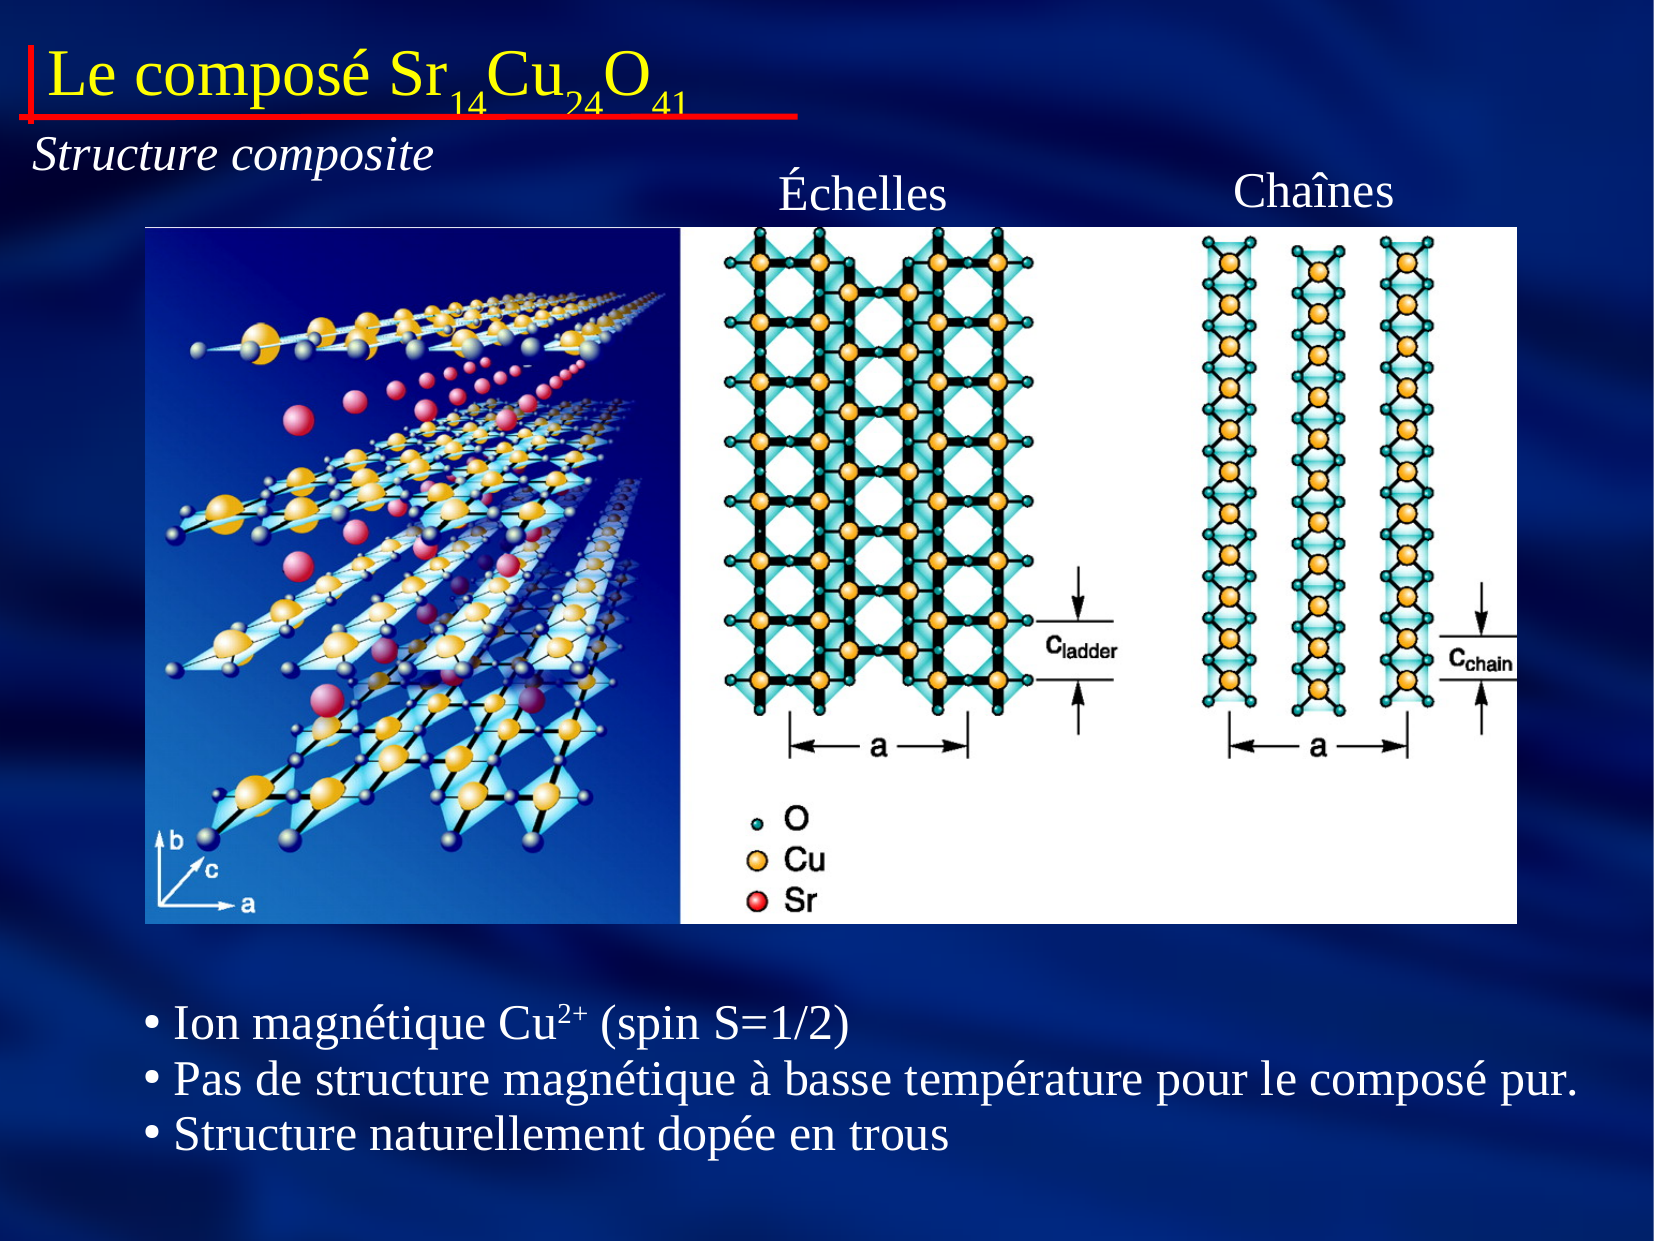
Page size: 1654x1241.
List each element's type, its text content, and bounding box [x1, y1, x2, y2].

picture [0, 0, 1654, 1241]
text_box Structure composite [32, 125, 644, 181]
text_box Chaînes [1233, 163, 1396, 219]
text_box Échelles [778, 165, 949, 221]
text_box Ion magnétique Cu2+ (spin S=1/2) Pas de structure magnétique à basse température pour le composé pur. Structure naturellement dopée en trous [143, 995, 1578, 1178]
text_box Le composé Sr14Cu24O41 [47, 35, 1231, 126]
